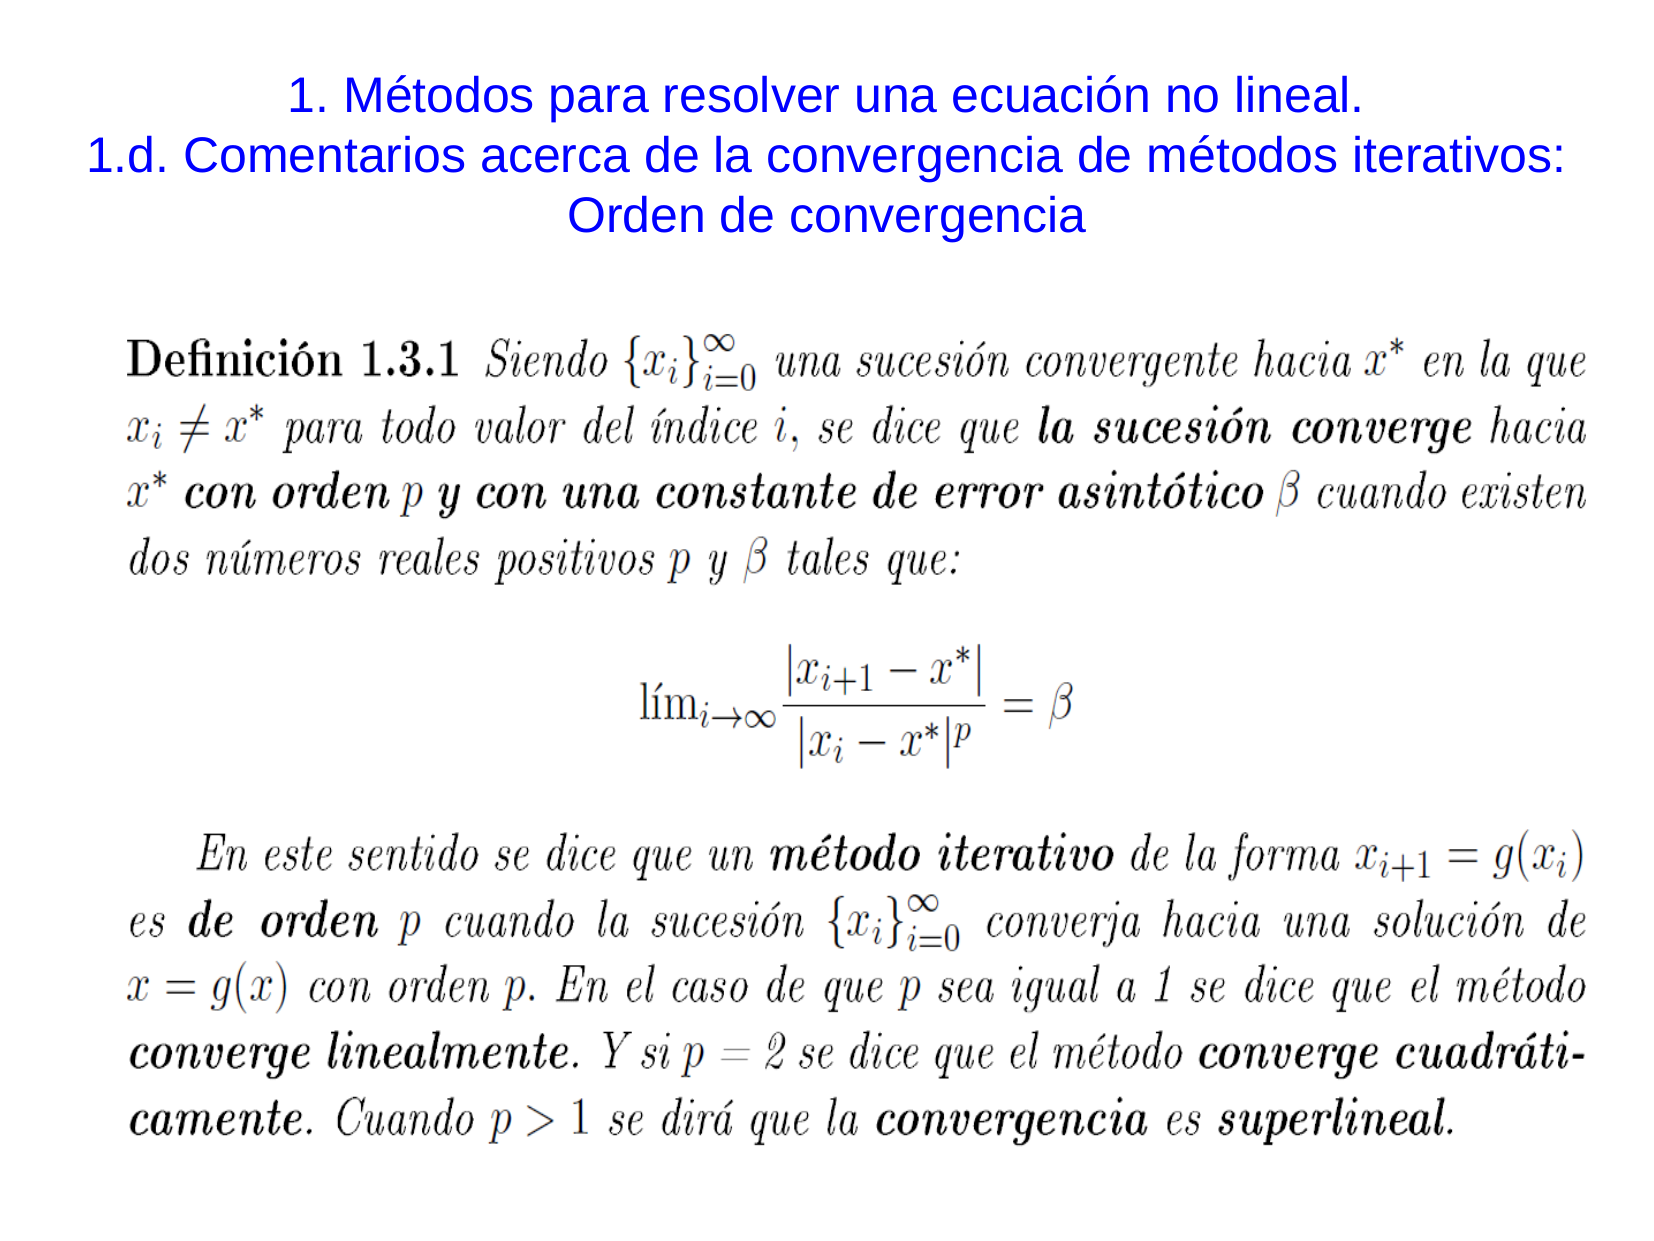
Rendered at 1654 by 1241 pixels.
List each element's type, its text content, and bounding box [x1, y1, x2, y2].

picture [88, 299, 1625, 1182]
title 1. Métodos para resolver una ecuación no lineal. 1.d. Comentarios acerca de la convergencia de métodos iterativos: Orden de convergencia [82, 49, 1571, 257]
